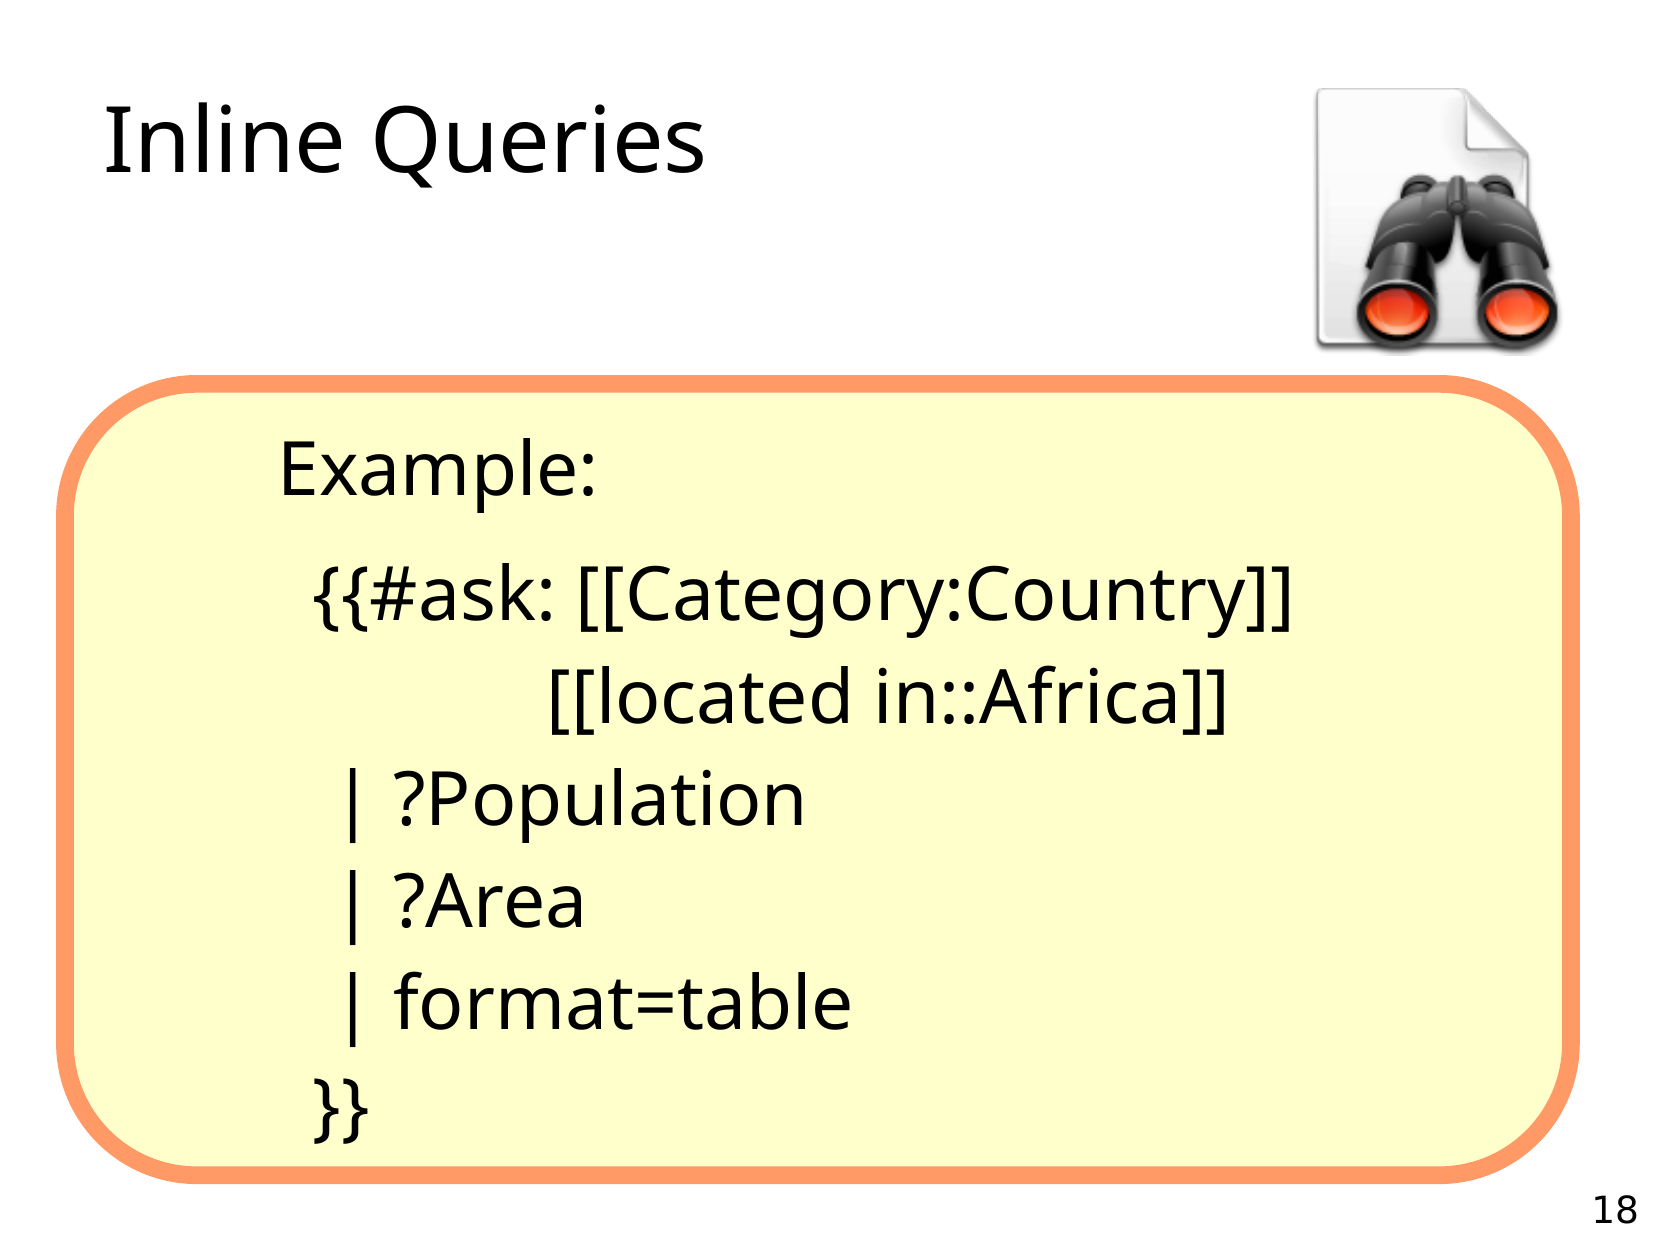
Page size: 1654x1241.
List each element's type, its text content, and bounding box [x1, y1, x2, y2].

text_box Example: {{#ask: [[Category:Country]] [[located in::Africa]] | ?Population | ?Area | format=table }} [262, 407, 1391, 1145]
text_box 18 [1535, 1181, 1654, 1241]
picture [1299, 88, 1566, 356]
text_box [64, 383, 1571, 1176]
text_box Inline Queries [88, 67, 1595, 189]
